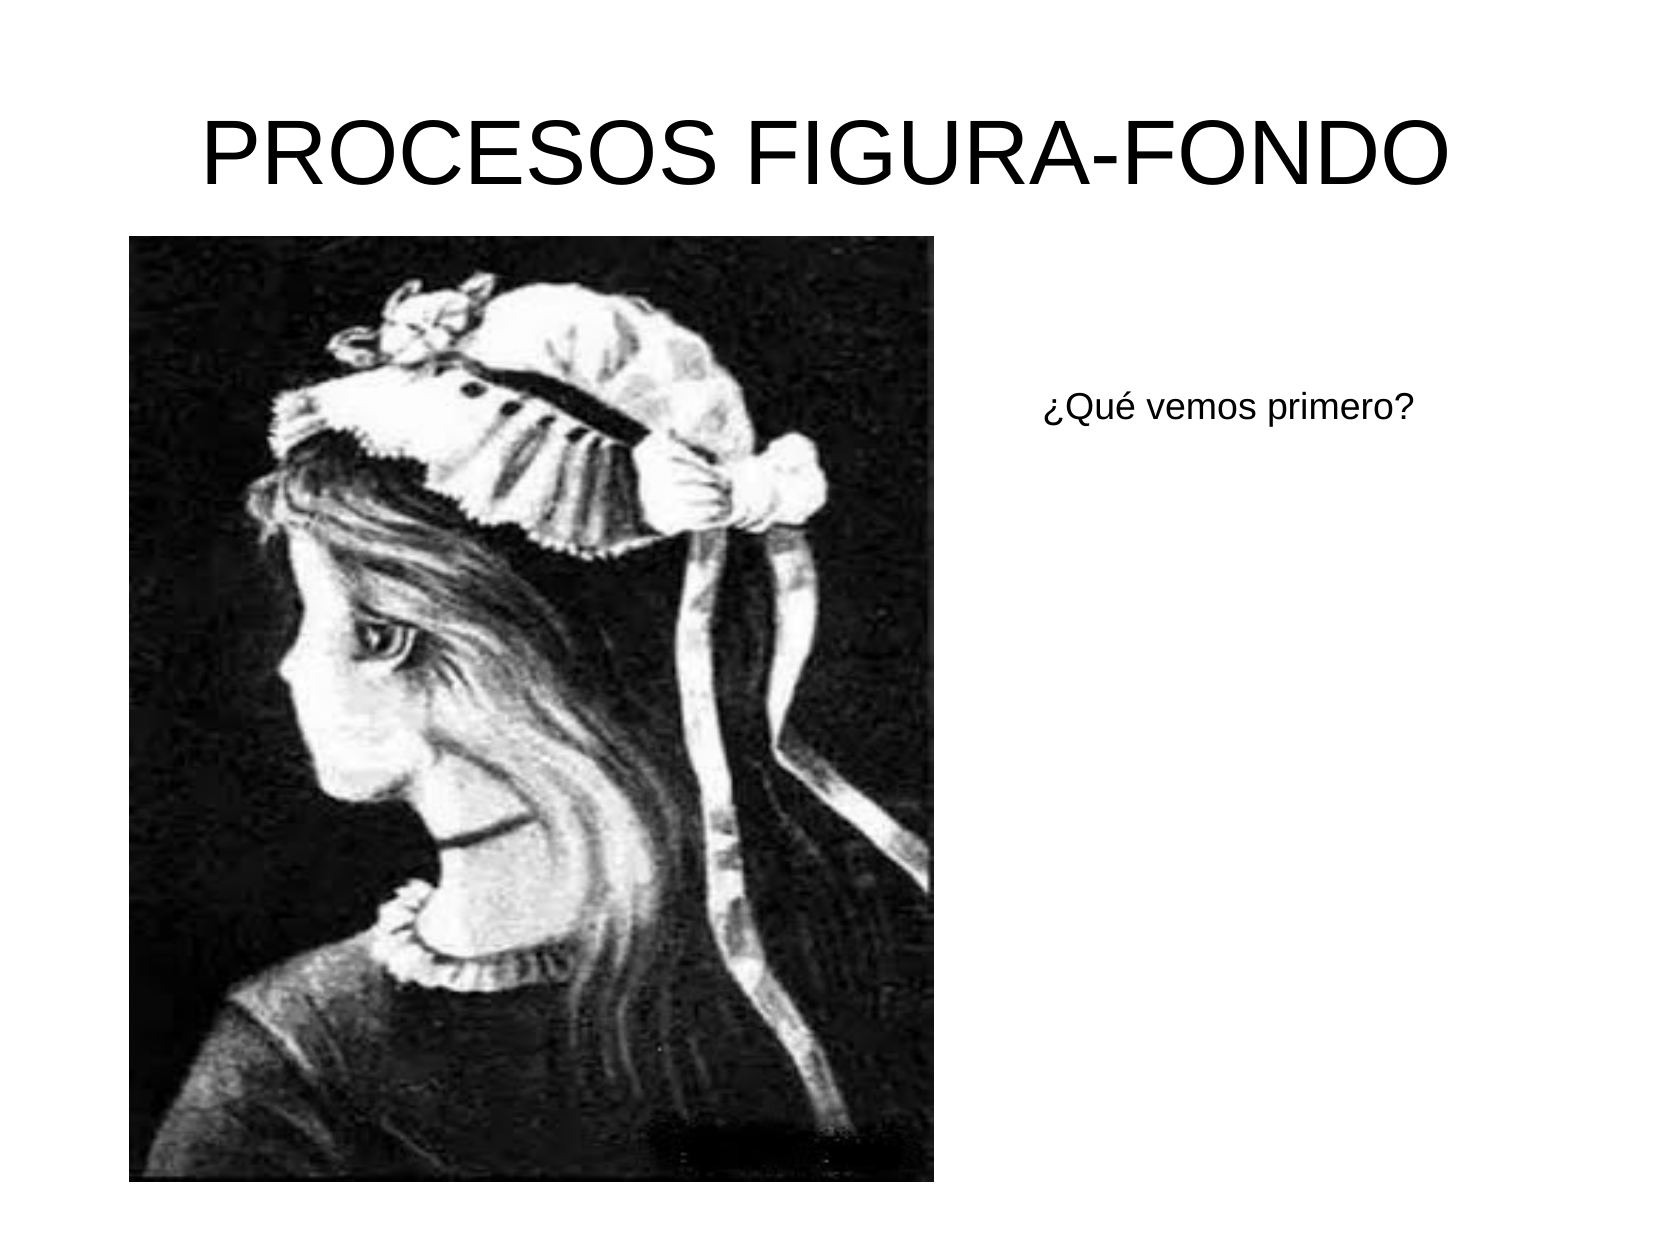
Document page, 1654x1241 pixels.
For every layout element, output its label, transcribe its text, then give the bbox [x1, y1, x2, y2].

text_box ¿Qué vemos primero? [1027, 377, 1560, 477]
title PROCESOS FIGURA-FONDO [82, 49, 1571, 257]
picture [129, 236, 934, 1182]
